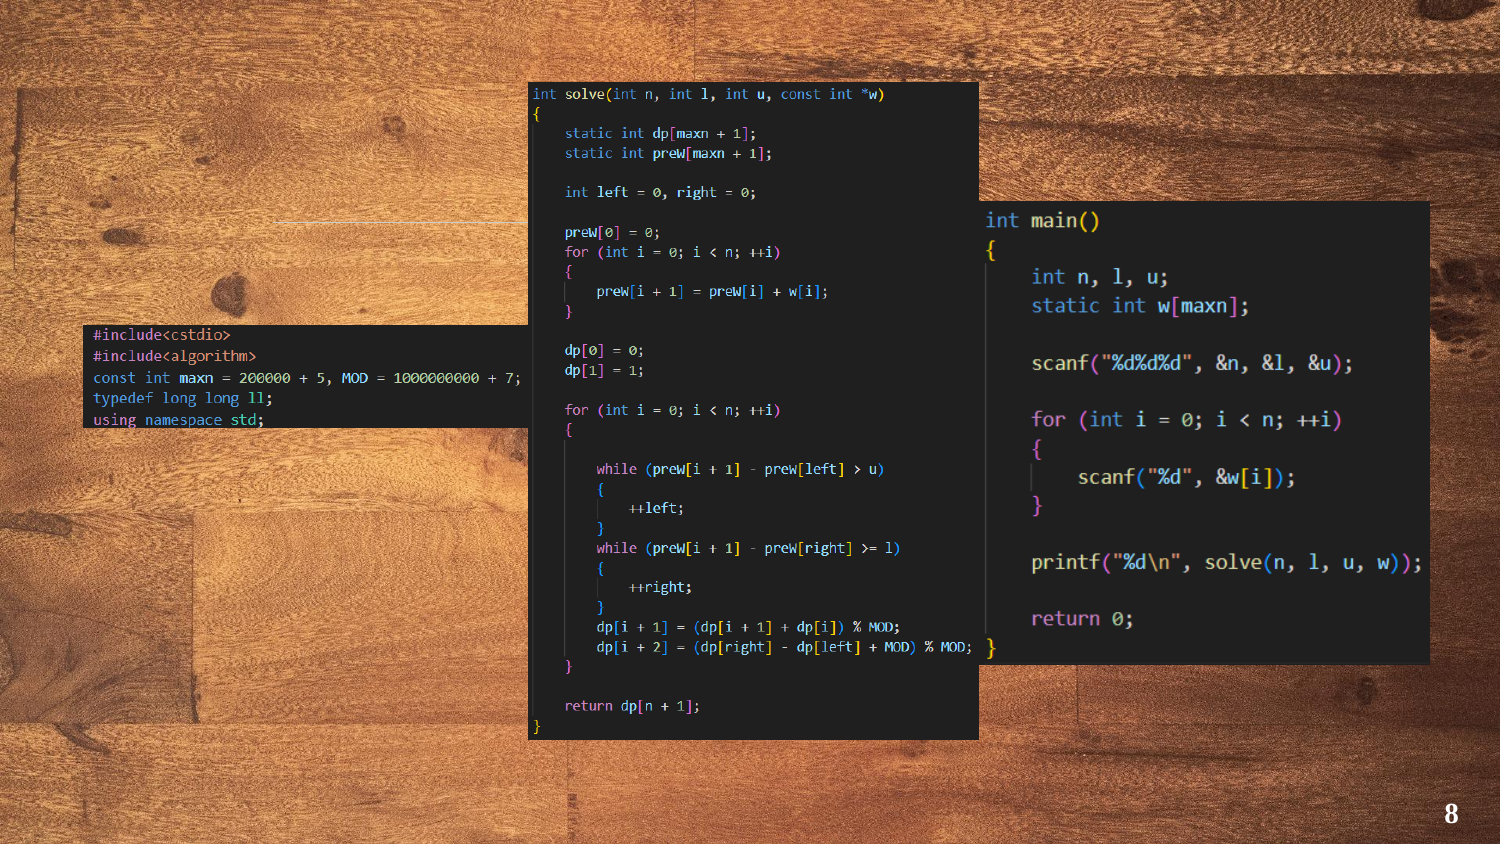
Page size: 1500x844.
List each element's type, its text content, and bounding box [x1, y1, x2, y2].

title 範例程式 [979, 117, 1341, 201]
slide_number 7 [1429, 779, 1500, 844]
picture [83, 82, 1430, 740]
title 範例程式 [255, 117, 528, 233]
